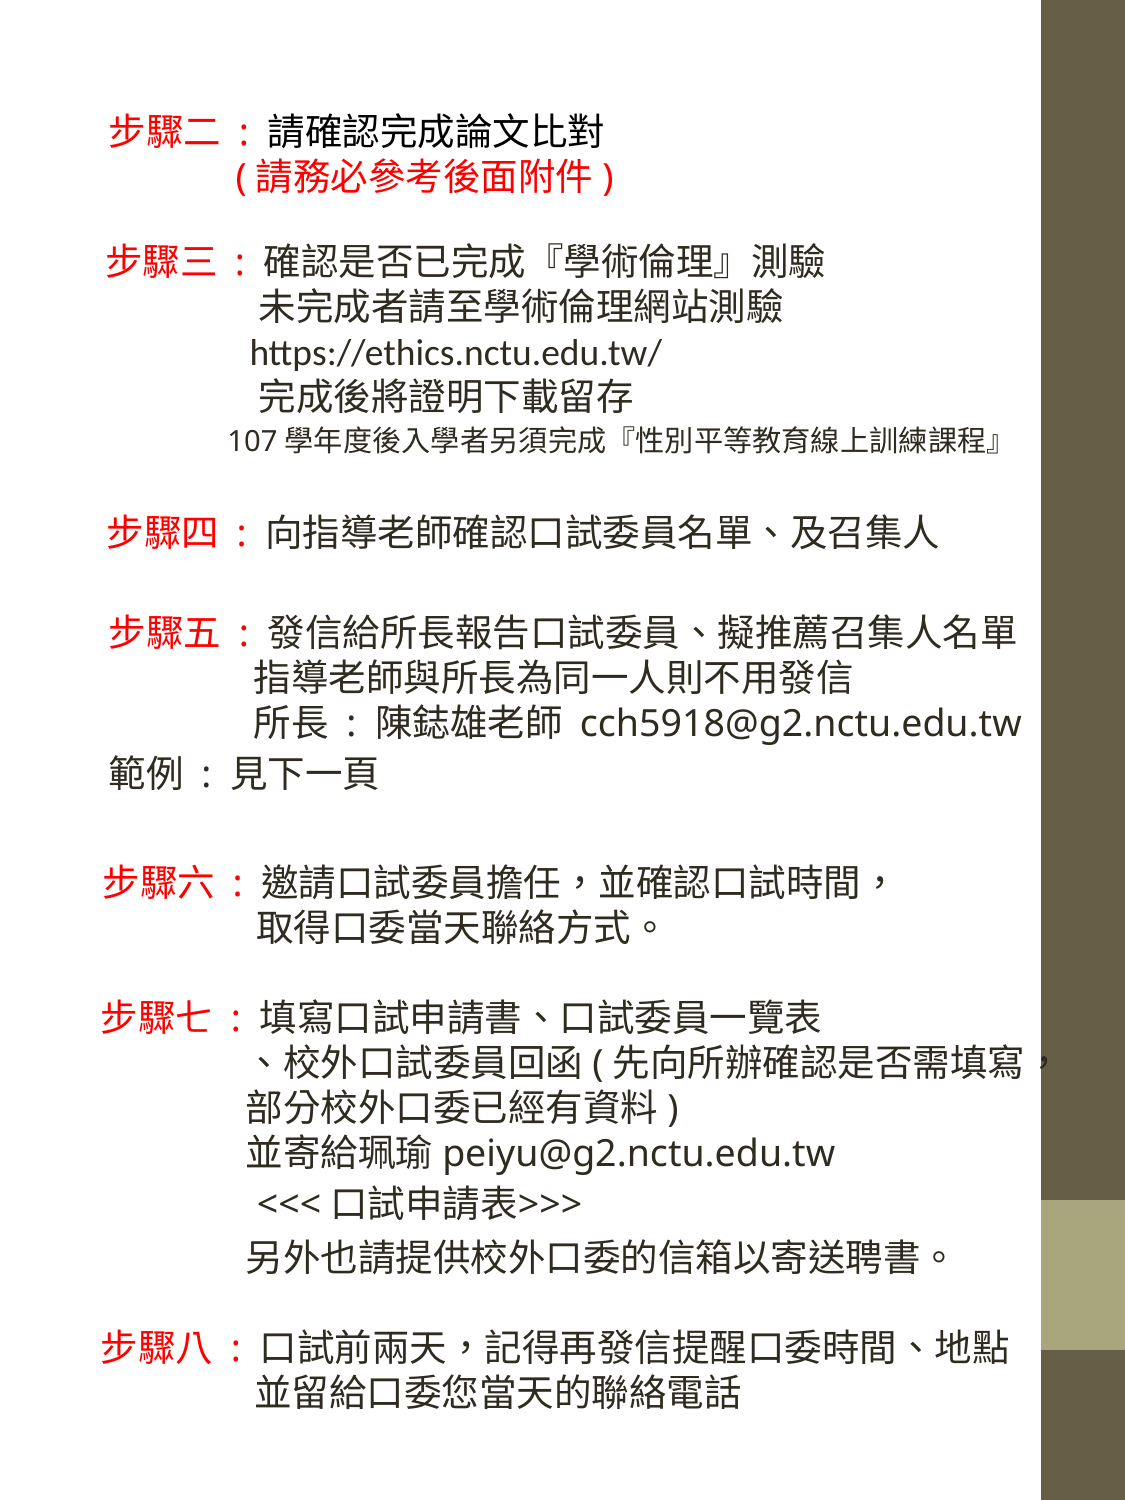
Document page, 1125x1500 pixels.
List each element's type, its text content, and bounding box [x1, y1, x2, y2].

text_box 步驟三 : 確認是否已完成『學術倫理』測驗 未完成者請至學術倫理網站測驗 https://ethics.nctu.edu.tw/ 完成後將證明下載留存 107學年度後入學者另須完成『性別平等教育線上訓練課程』 [90, 230, 1031, 465]
text_box 步驟七 : 填寫口試申請書、口試委員一覽表 、校外口試委員回函(先向所辦確認是否需填寫， 部分校外口委已經有資料) 並寄給珮瑜peiyu@g2.nctu.edu.tw <<<口試申請表>>> 另外也請提供校外口委的信箱以寄送聘書。 步驟八 : 口試前兩天，記得再發信提醒口委時間、地點 並留給口委您當天的聯絡電話 [86, 986, 1078, 1467]
text_box 步驟五 : 發信給所長報告口試委員、擬推薦召集人名單 指導老師與所長為同一人則不用發信 所長 : 陳鋕雄老師 cch5918@g2.nctu.edu.tw 範例 : 見下一頁 [94, 602, 1037, 803]
text_box 步驟六 : 邀請口試委員擔任，並確認口試時間， 取得口委當天聯絡方式。 [88, 851, 914, 956]
text_box 步驟四 : 向指導老師確認口試委員名單、及召集人 [92, 502, 955, 562]
text_box 步驟二 : 請確認完成論文比對 (請務必參考後面附件) [94, 100, 629, 205]
